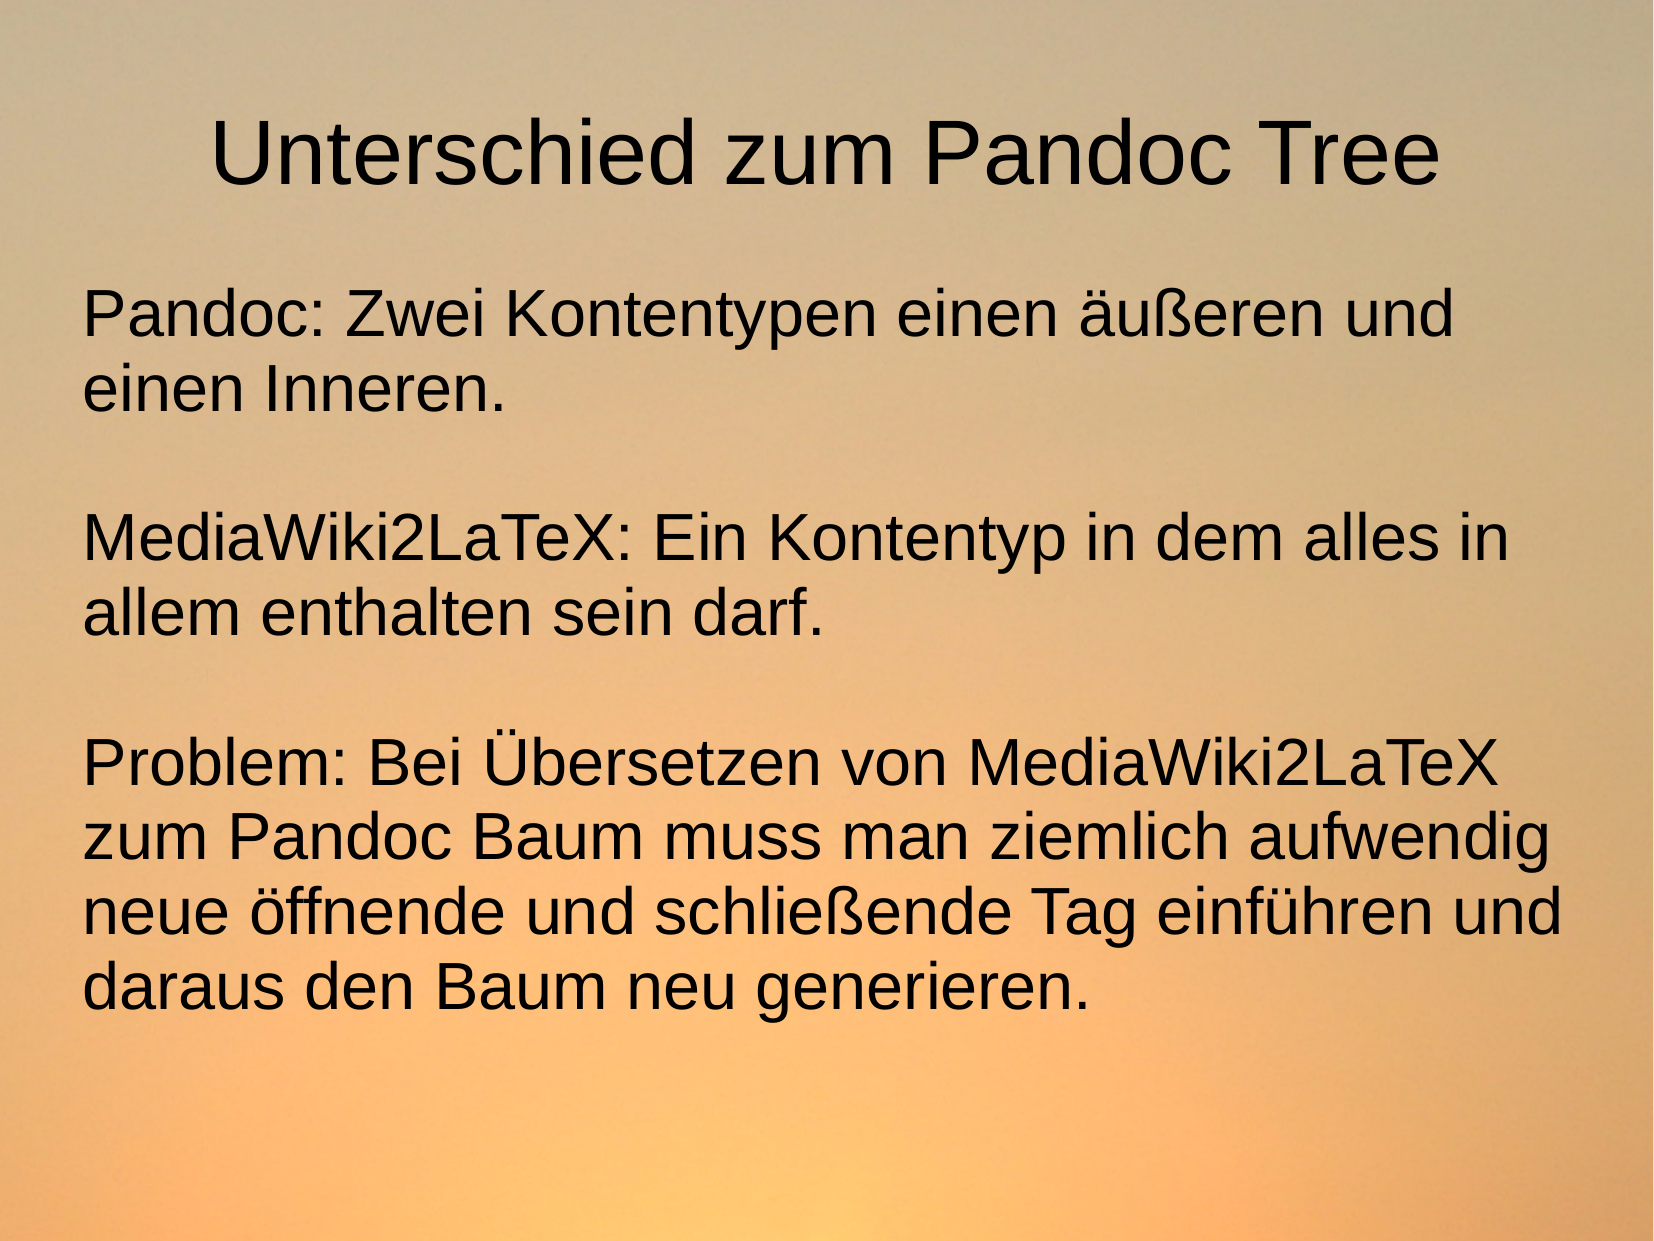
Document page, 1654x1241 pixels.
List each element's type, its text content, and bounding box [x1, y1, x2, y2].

title Unterschied zum Pandoc Tree [82, 49, 1571, 257]
picture [0, 0, 1654, 1241]
subtitle Pandoc: Zwei Kontentypen einen äußeren und einen Inneren. MediaWiki2LaTeX: Ein Kontentyp in dem alles in allem enthalten sein darf. Problem: Bei Übersetzen von MediaWiki2LaTeX zum Pandoc Baum muss man ziemlich aufwendig neue öffnende und schließende Tag einführen und daraus den Baum neu generieren. [82, 275, 1571, 1024]
